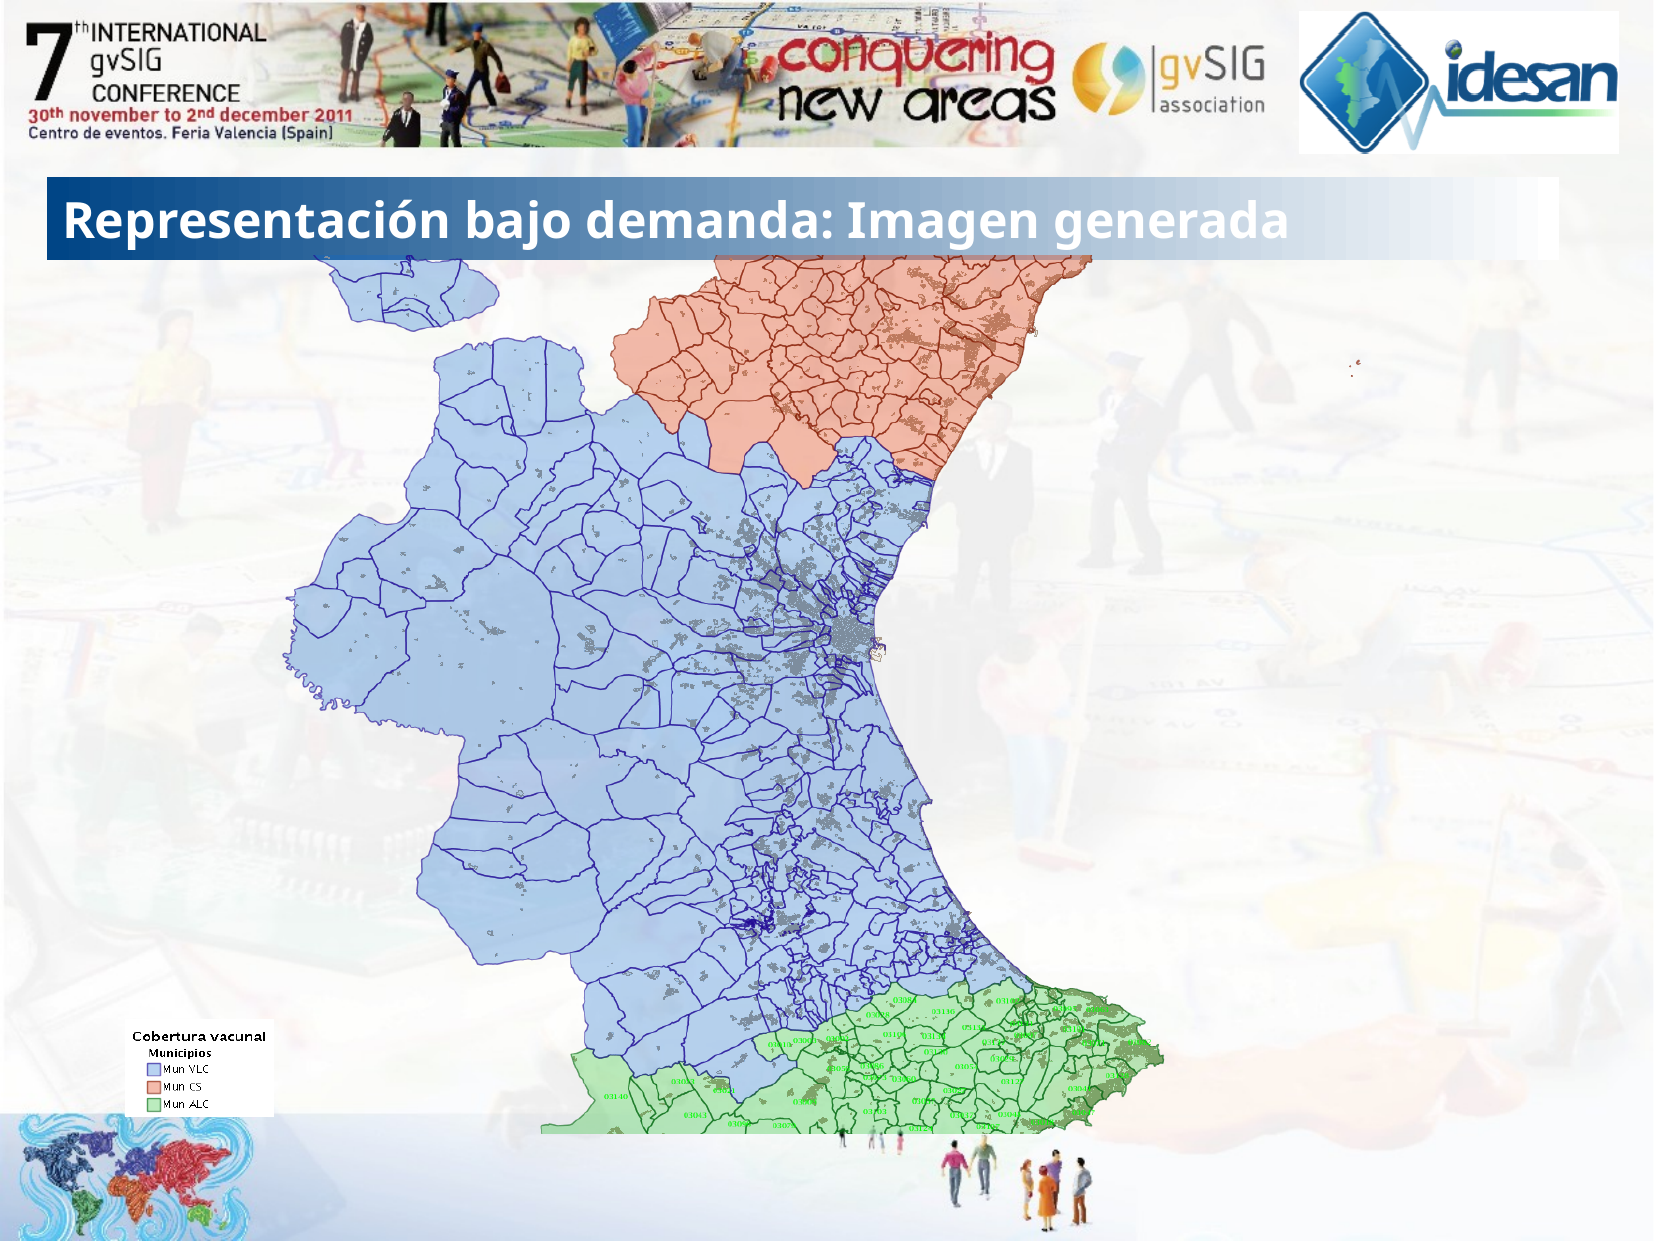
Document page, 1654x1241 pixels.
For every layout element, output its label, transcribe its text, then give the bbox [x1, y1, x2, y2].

text_box Representación bajo demanda: Imagen generada [47, 177, 1560, 251]
picture [0, 0, 1654, 1241]
